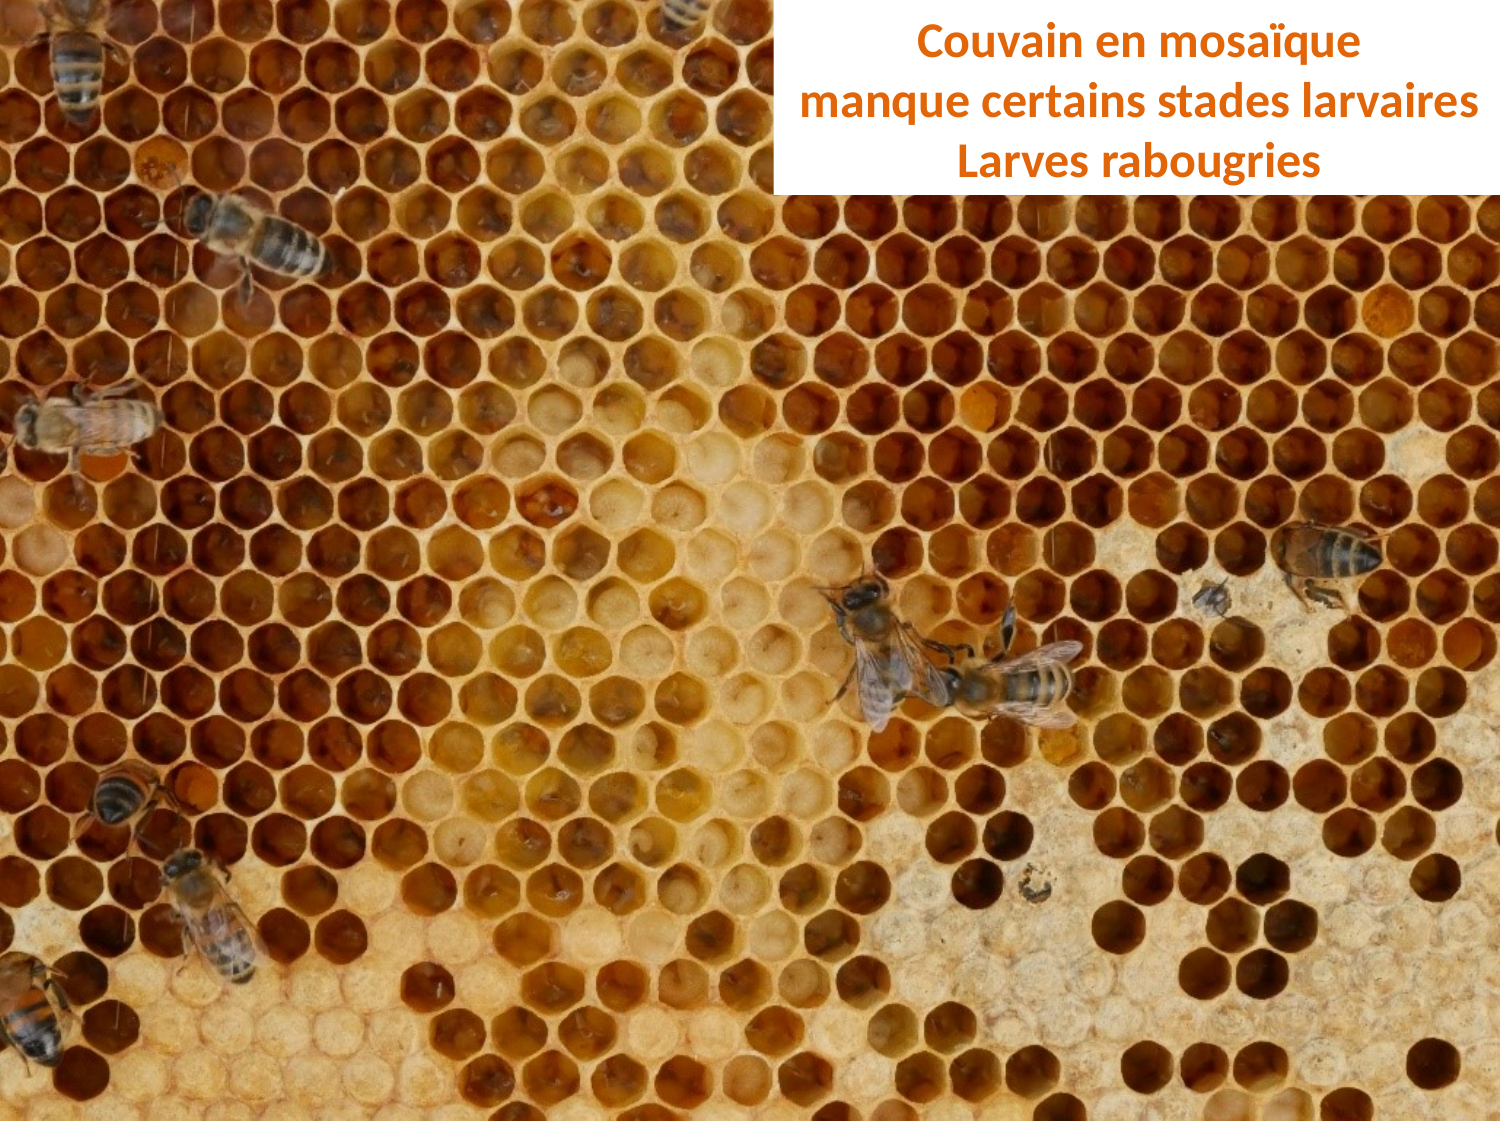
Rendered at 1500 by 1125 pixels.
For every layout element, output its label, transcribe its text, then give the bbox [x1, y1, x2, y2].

text_box Couvain en mosaïque manque certains stades larvaires Larves rabougries [773, 0, 1500, 195]
picture [0, 0, 1500, 1122]
